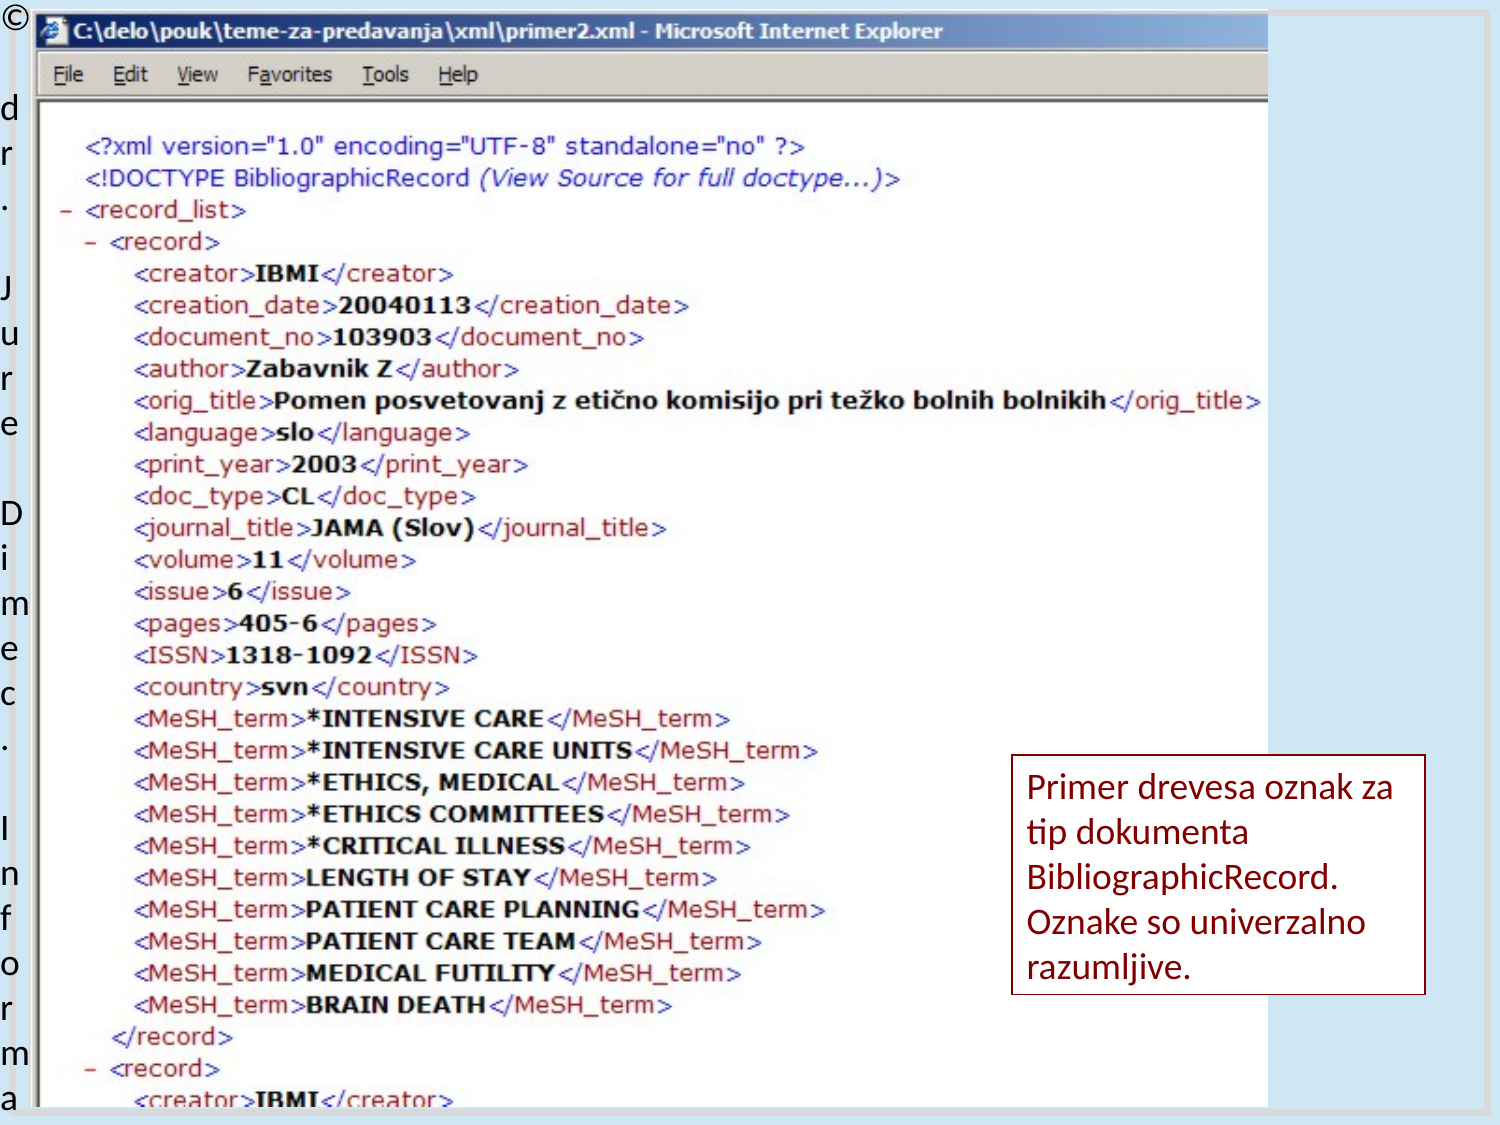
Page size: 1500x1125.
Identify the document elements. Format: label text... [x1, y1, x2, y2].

picture [29, 9, 1268, 1107]
text_box Primer drevesa oznak za tip dokumenta BibliographicRecord. Oznake so univerzalno razumljive. [1011, 754, 1425, 995]
